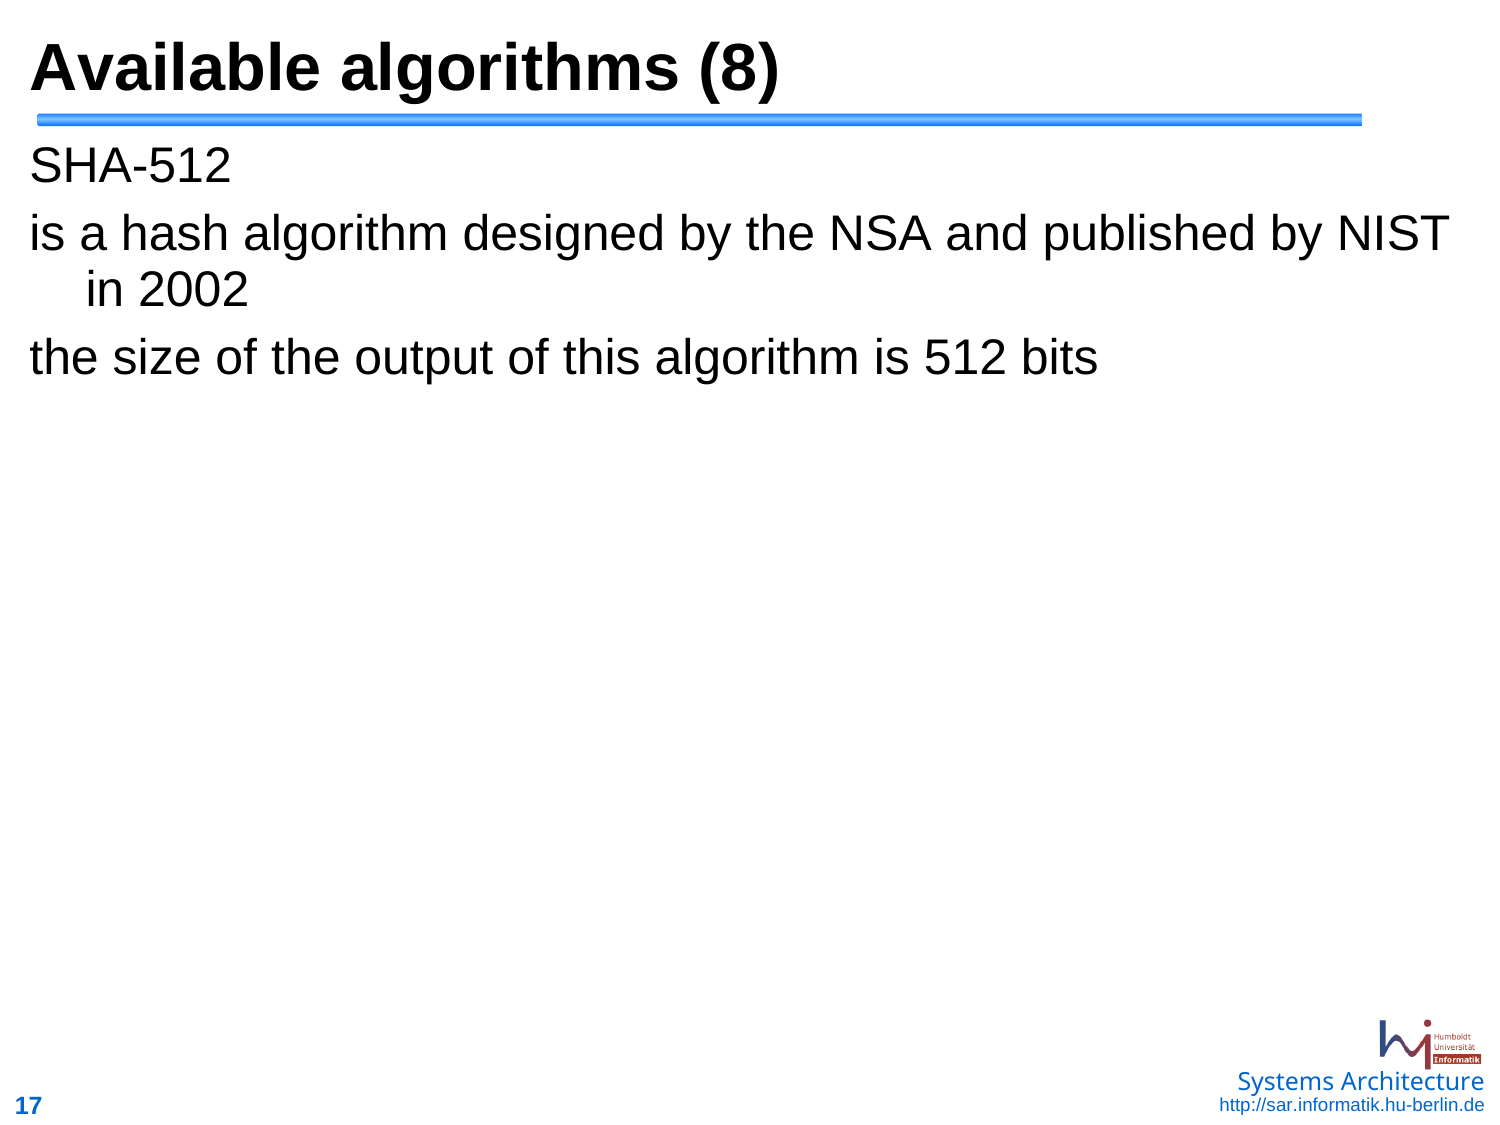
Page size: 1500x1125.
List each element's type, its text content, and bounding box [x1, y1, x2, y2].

list SHA-512 is a hash algorithm designed by the NSA and published by NIST in 2002 the size of the output of this algorithm is 512 bits [29, 137, 1500, 1044]
title Available algorithms (8) [29, 26, 1500, 108]
picture [1376, 1044, 1483, 1071]
